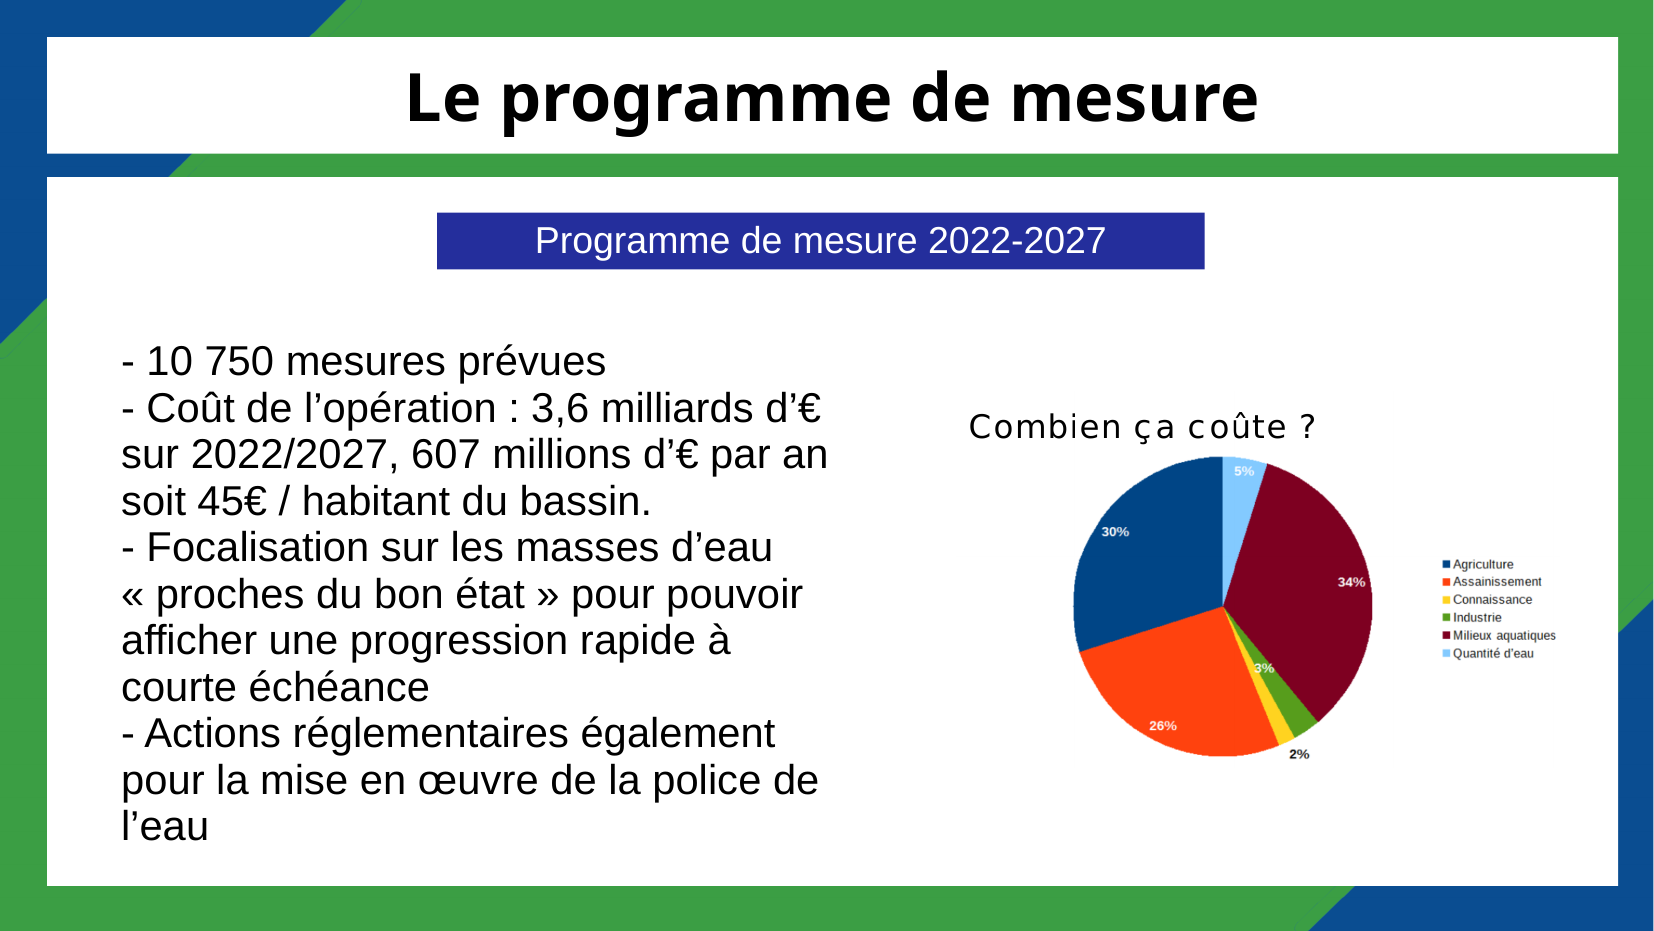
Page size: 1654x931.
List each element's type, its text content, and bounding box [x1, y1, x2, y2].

picture [0, 0, 1654, 931]
title [47, 177, 1619, 886]
text_box - 10 750 mesures prévues - Coût de l’opération : 3,6 milliards d’€ sur 2022/2027, 607 millions d’€ par an soit 45€ / habitant du bassin. - Focalisation sur les masses d’eau « proches du bon état » pour pouvoir afficher une progression rapide à courte échéance - Actions réglementaires également pour la mise en œuvre de la police de l’eau [106, 330, 863, 857]
text_box Programme de mesure 2022-2027 [437, 212, 1205, 270]
title Le programme de mesure [47, 37, 1619, 154]
